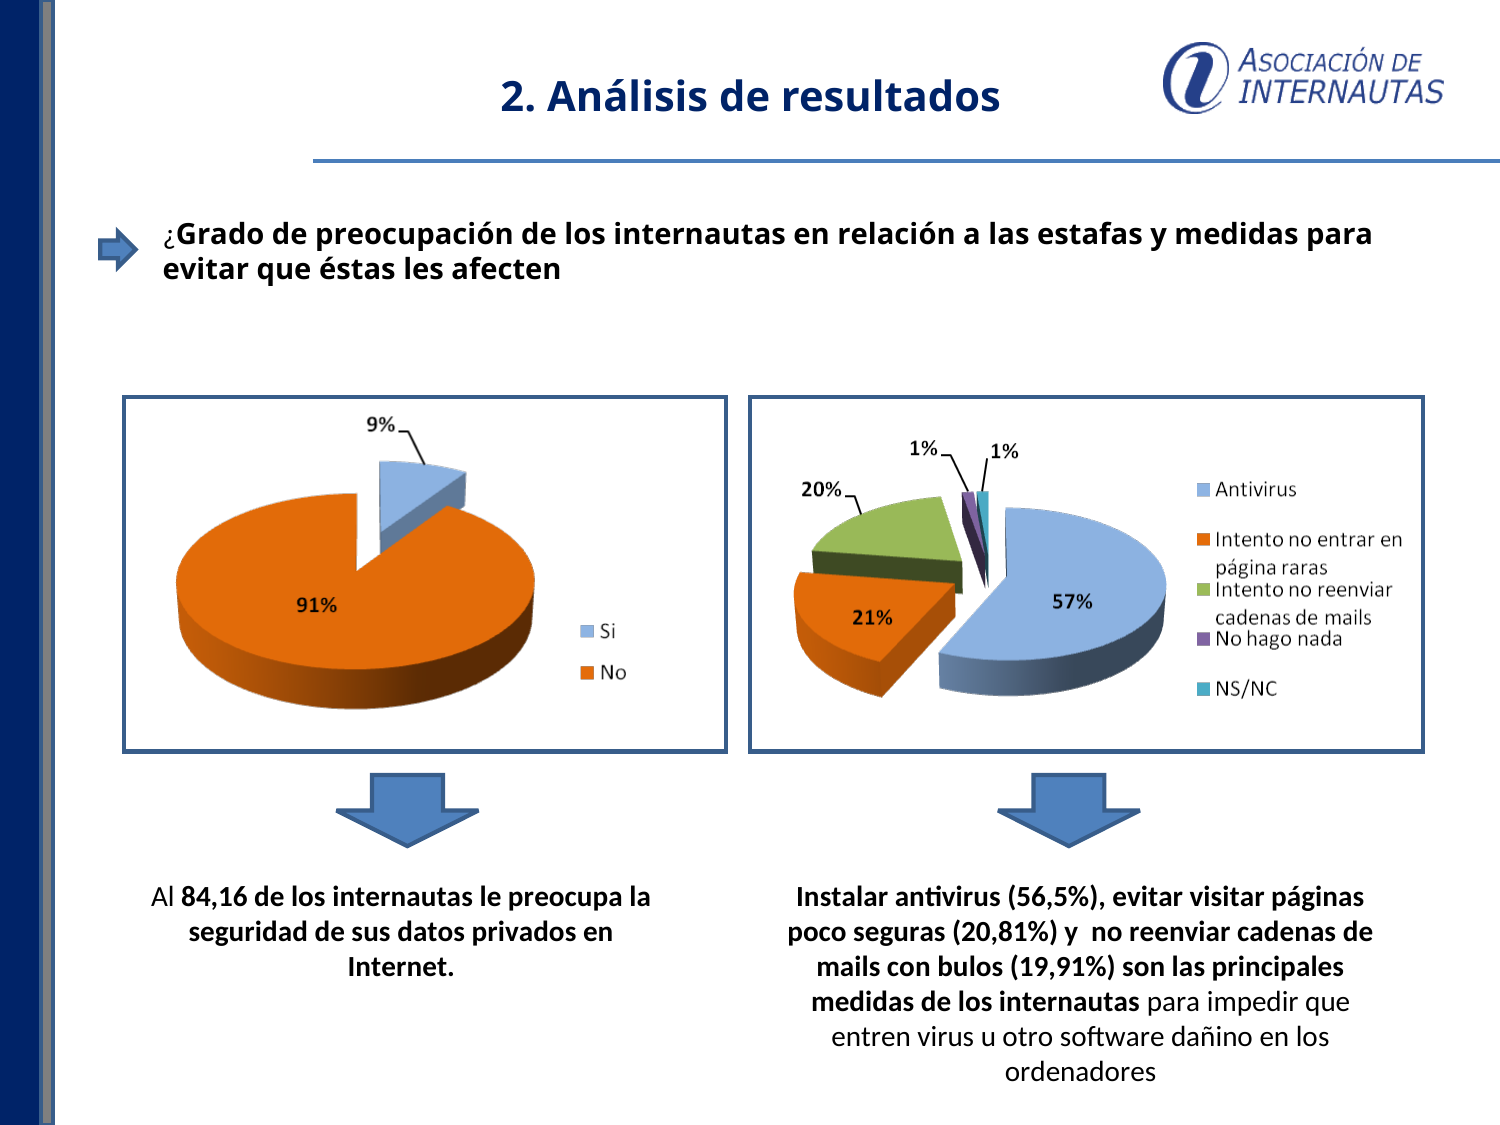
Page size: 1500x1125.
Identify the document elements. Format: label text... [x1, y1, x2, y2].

text_box Instalar antivirus (56,5%), evitar visitar páginas poco seguras (20,81%) y no reenviar cadenas de mails con bulos (19,91%) son las principales medidas de los internautas para impedir que entren virus u otro software dañino en los ordenadores [761, 869, 1400, 1095]
text_box Al 84,16 de los internautas le preocupa la seguridad de sus datos privados en Internet. [135, 869, 668, 990]
text_box [336, 774, 479, 847]
title 2. Análisis de resultados [123, 30, 1378, 159]
text_box [998, 774, 1140, 847]
picture [56, 305, 1471, 881]
text_box [100, 231, 136, 268]
text_box ¿Grado de preocupación de los internautas en relación a las estafas y medidas para evitar que éstas les afecten [147, 207, 1471, 294]
picture [1378, 42, 1444, 114]
